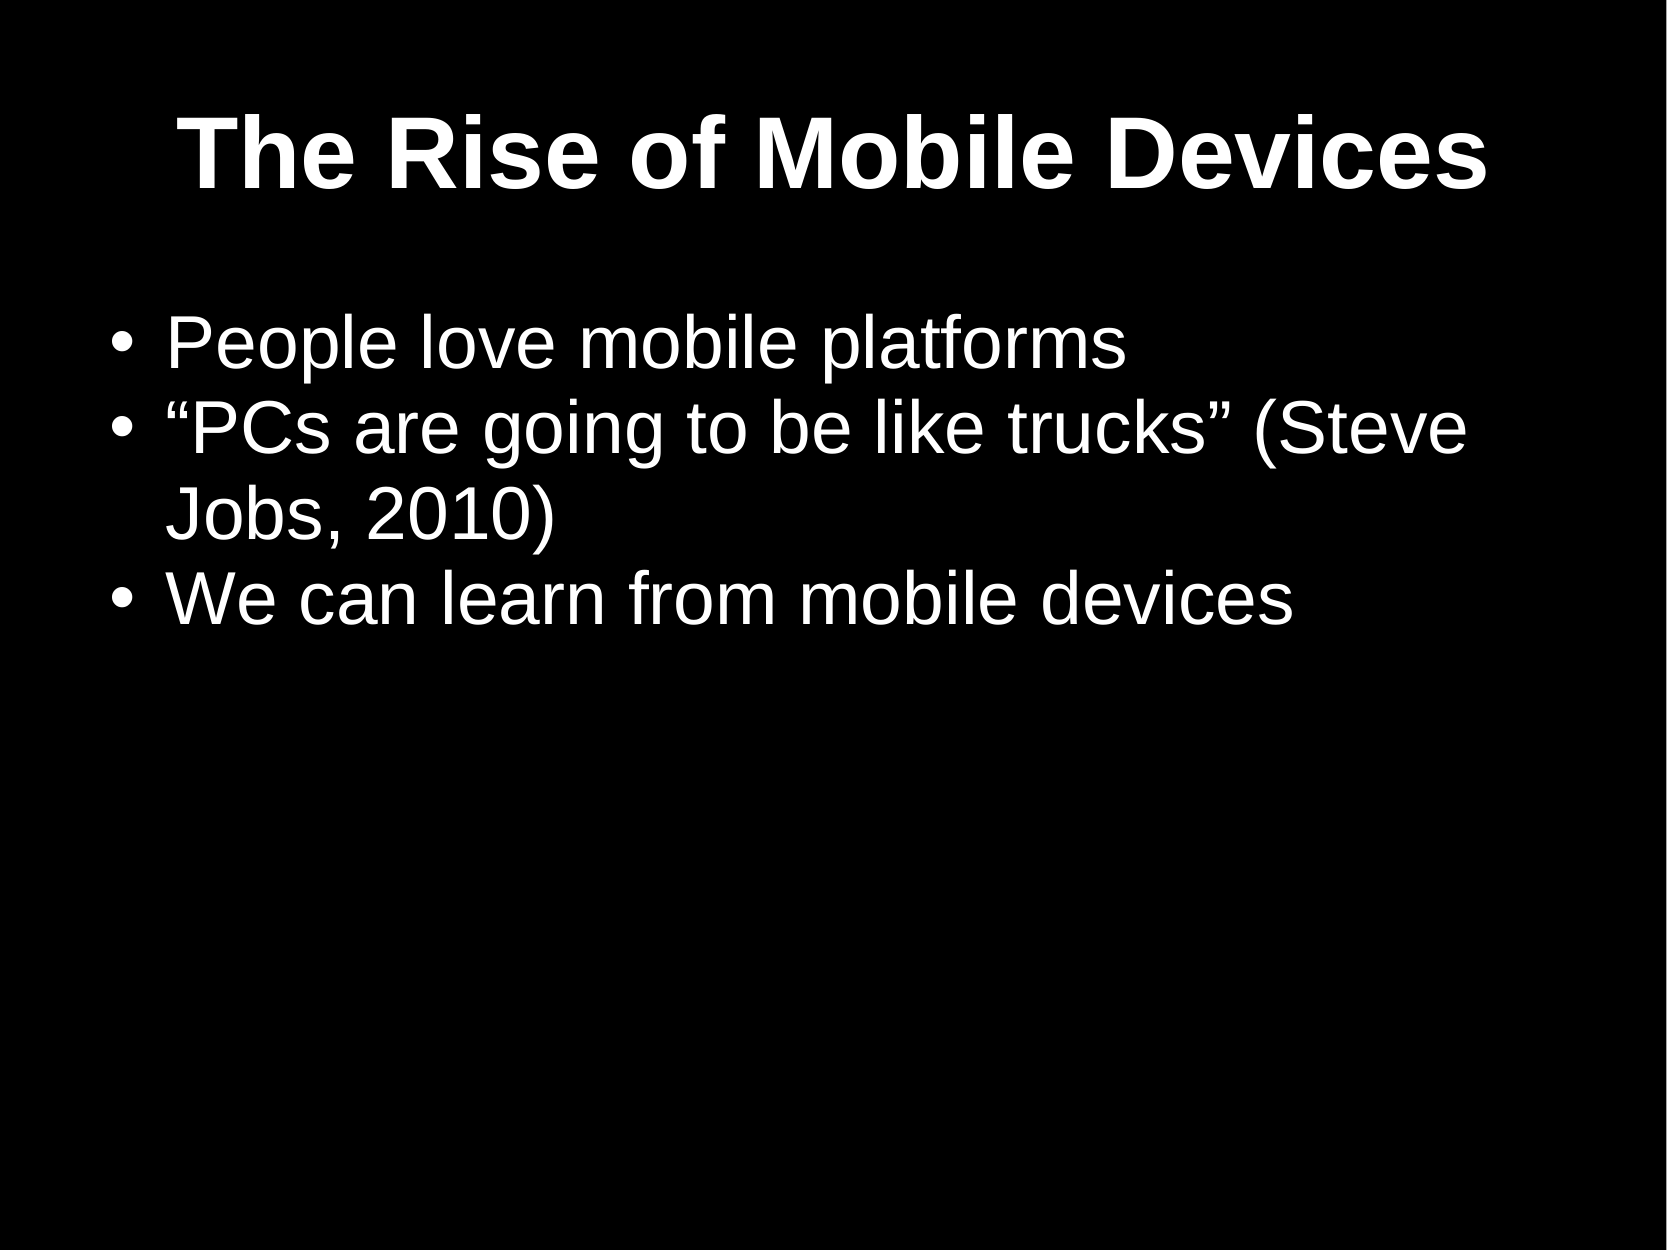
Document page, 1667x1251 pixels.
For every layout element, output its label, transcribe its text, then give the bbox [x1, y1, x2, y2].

text_box People love mobile platforms “PCs are going to be like trucks” (Steve Jobs, 2010) We can learn from mobile devices [90, 300, 1577, 728]
text_box The Rise of Mobile Devices [90, 95, 1577, 213]
